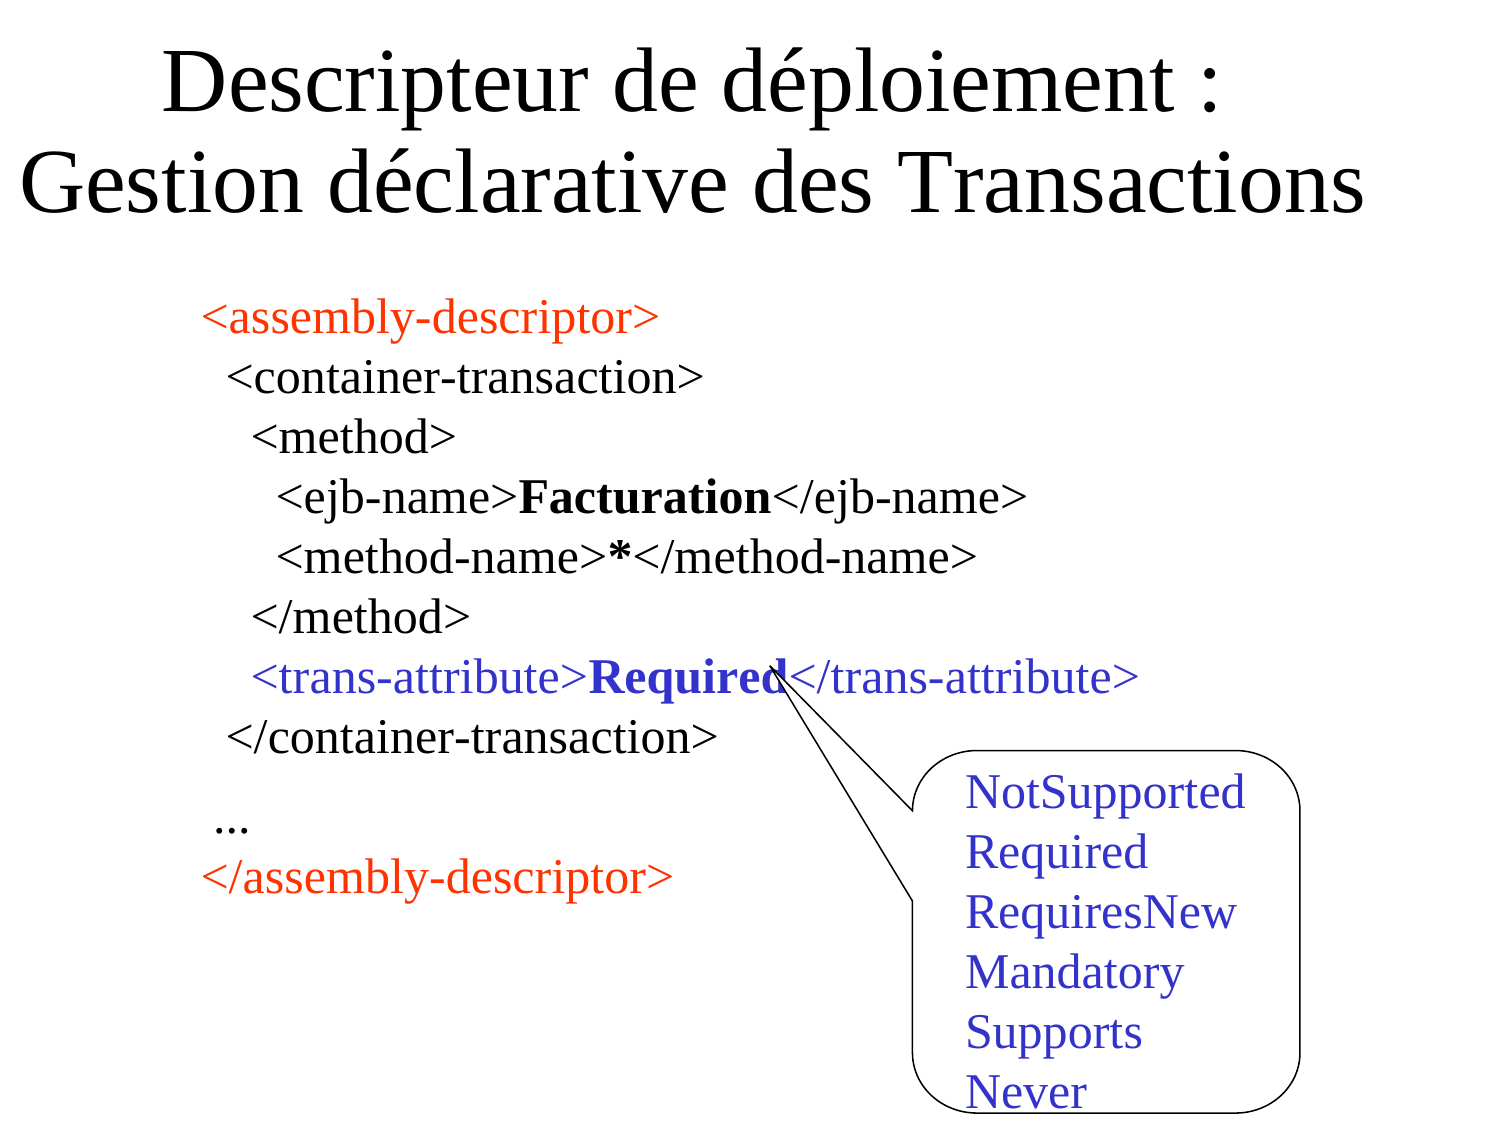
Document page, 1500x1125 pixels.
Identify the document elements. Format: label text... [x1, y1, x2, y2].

text_box [1261, 755, 1300, 1109]
text_box [769, 665, 950, 1108]
title Descripteur de déploiement : Gestion déclarative des Transactions [0, 22, 1388, 241]
text_box NotSupported Required RequiresNew Mandatory Supports Never [950, 750, 1261, 1125]
text_box <assembly-descriptor> <container-transaction> <method> <ejb-name>Facturation</ejb-name> <method-name>*</method-name> </method> <trans-attribute>Required</trans-attribute> </container-transaction> ... </assembly-descriptor> [185, 275, 1156, 912]
